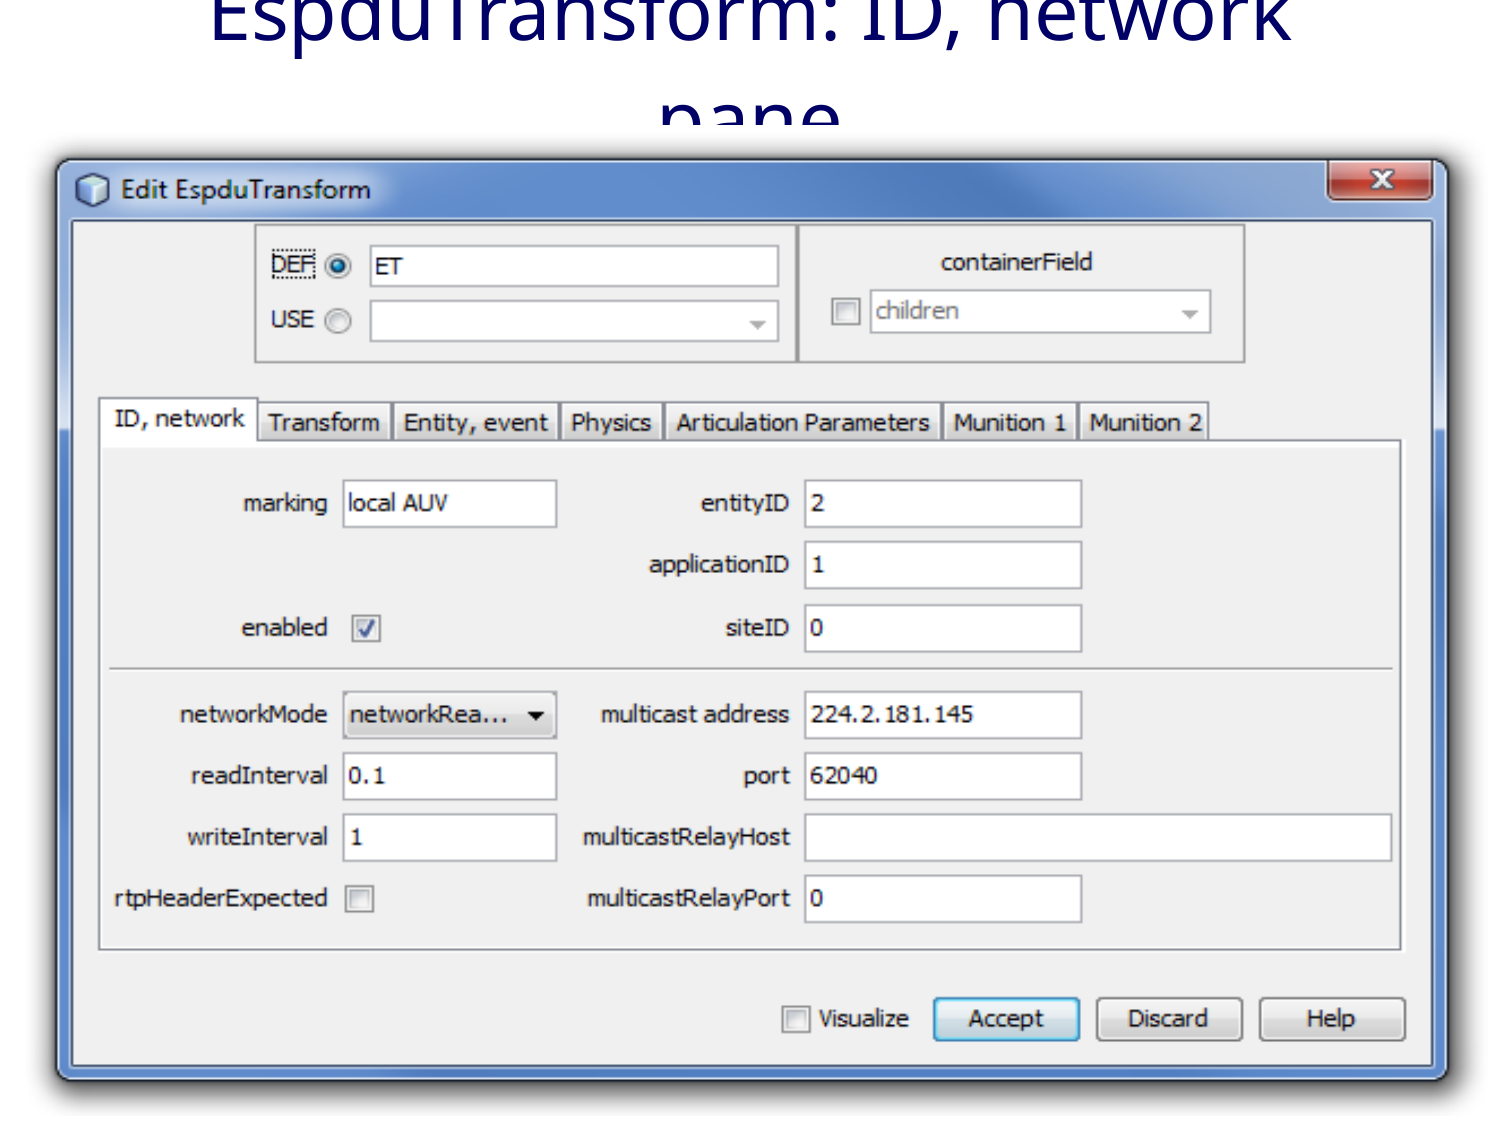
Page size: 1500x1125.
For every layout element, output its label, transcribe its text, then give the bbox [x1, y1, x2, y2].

title EspduTransform: ID, network pane [112, 2, 1388, 125]
picture [24, 125, 1495, 1116]
